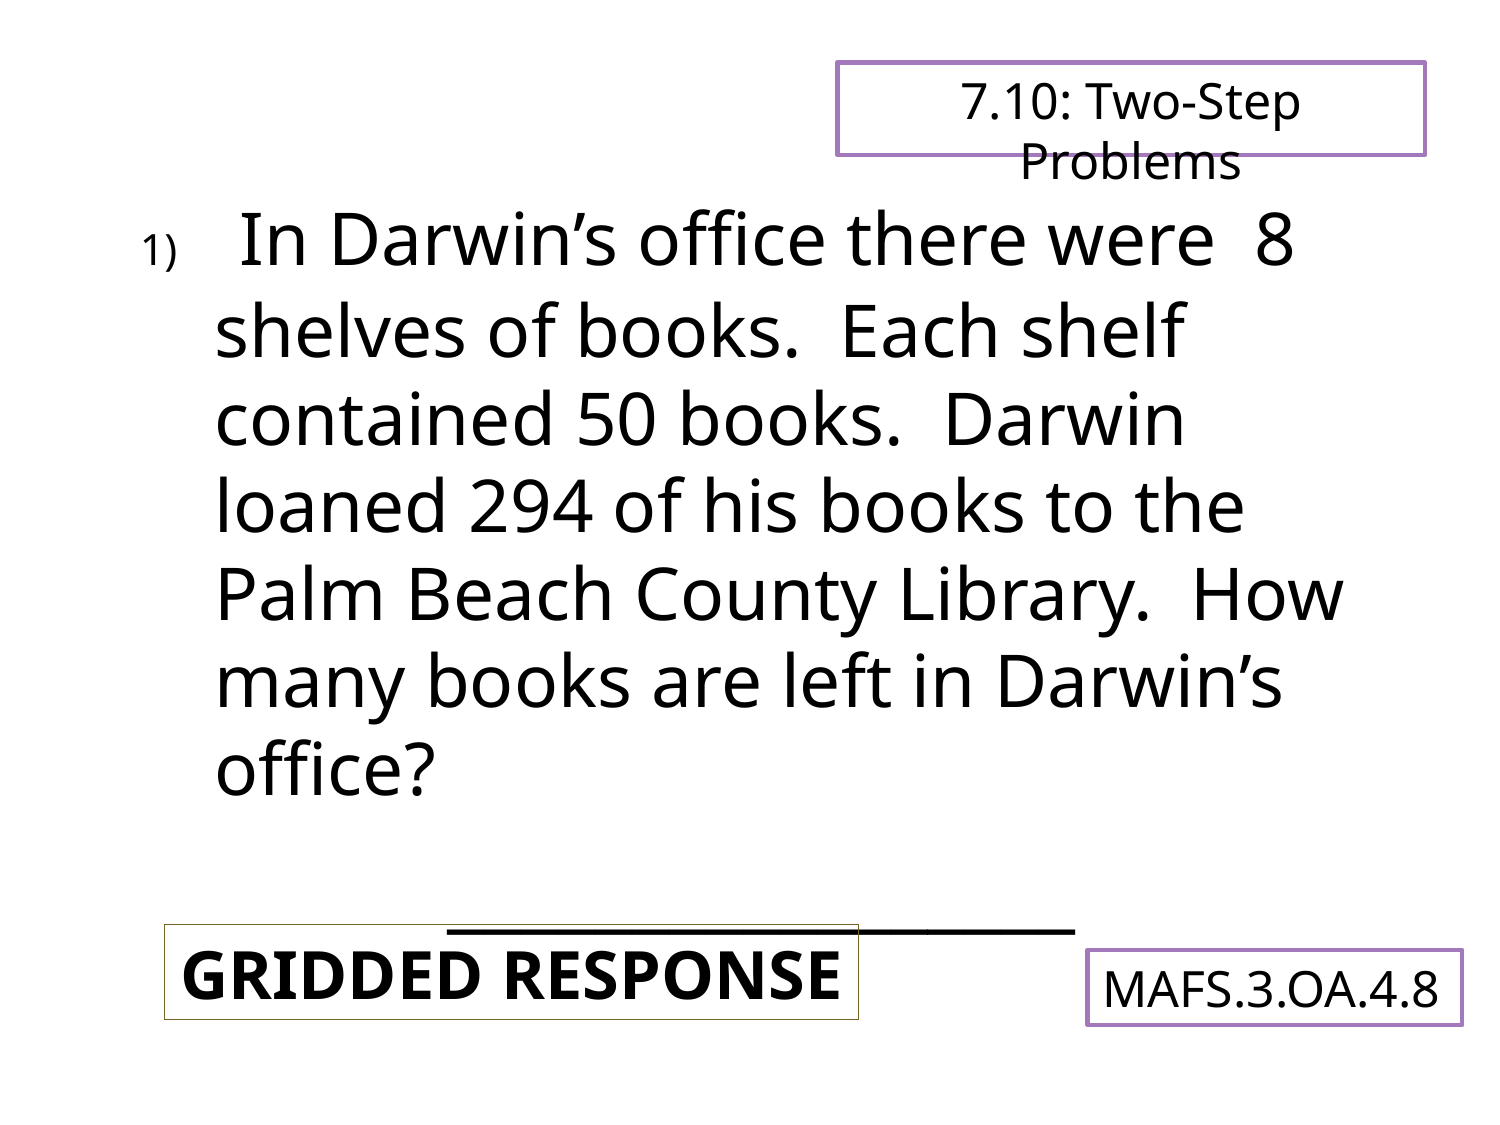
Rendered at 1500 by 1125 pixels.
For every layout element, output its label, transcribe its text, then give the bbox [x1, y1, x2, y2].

list In Darwin’s office there were 8 shelves of books. Each shelf contained 50 books. Darwin loaned 294 of his books to the Palm Beach County Library. How many books are left in Darwin’s office? _________________ [125, 162, 1400, 986]
text_box GRIDDED RESPONSE [164, 924, 859, 1020]
title 7.10: Two-Step Problems [837, 62, 1425, 155]
text_box MAFS.3.OA.4.8 [1087, 949, 1463, 1025]
